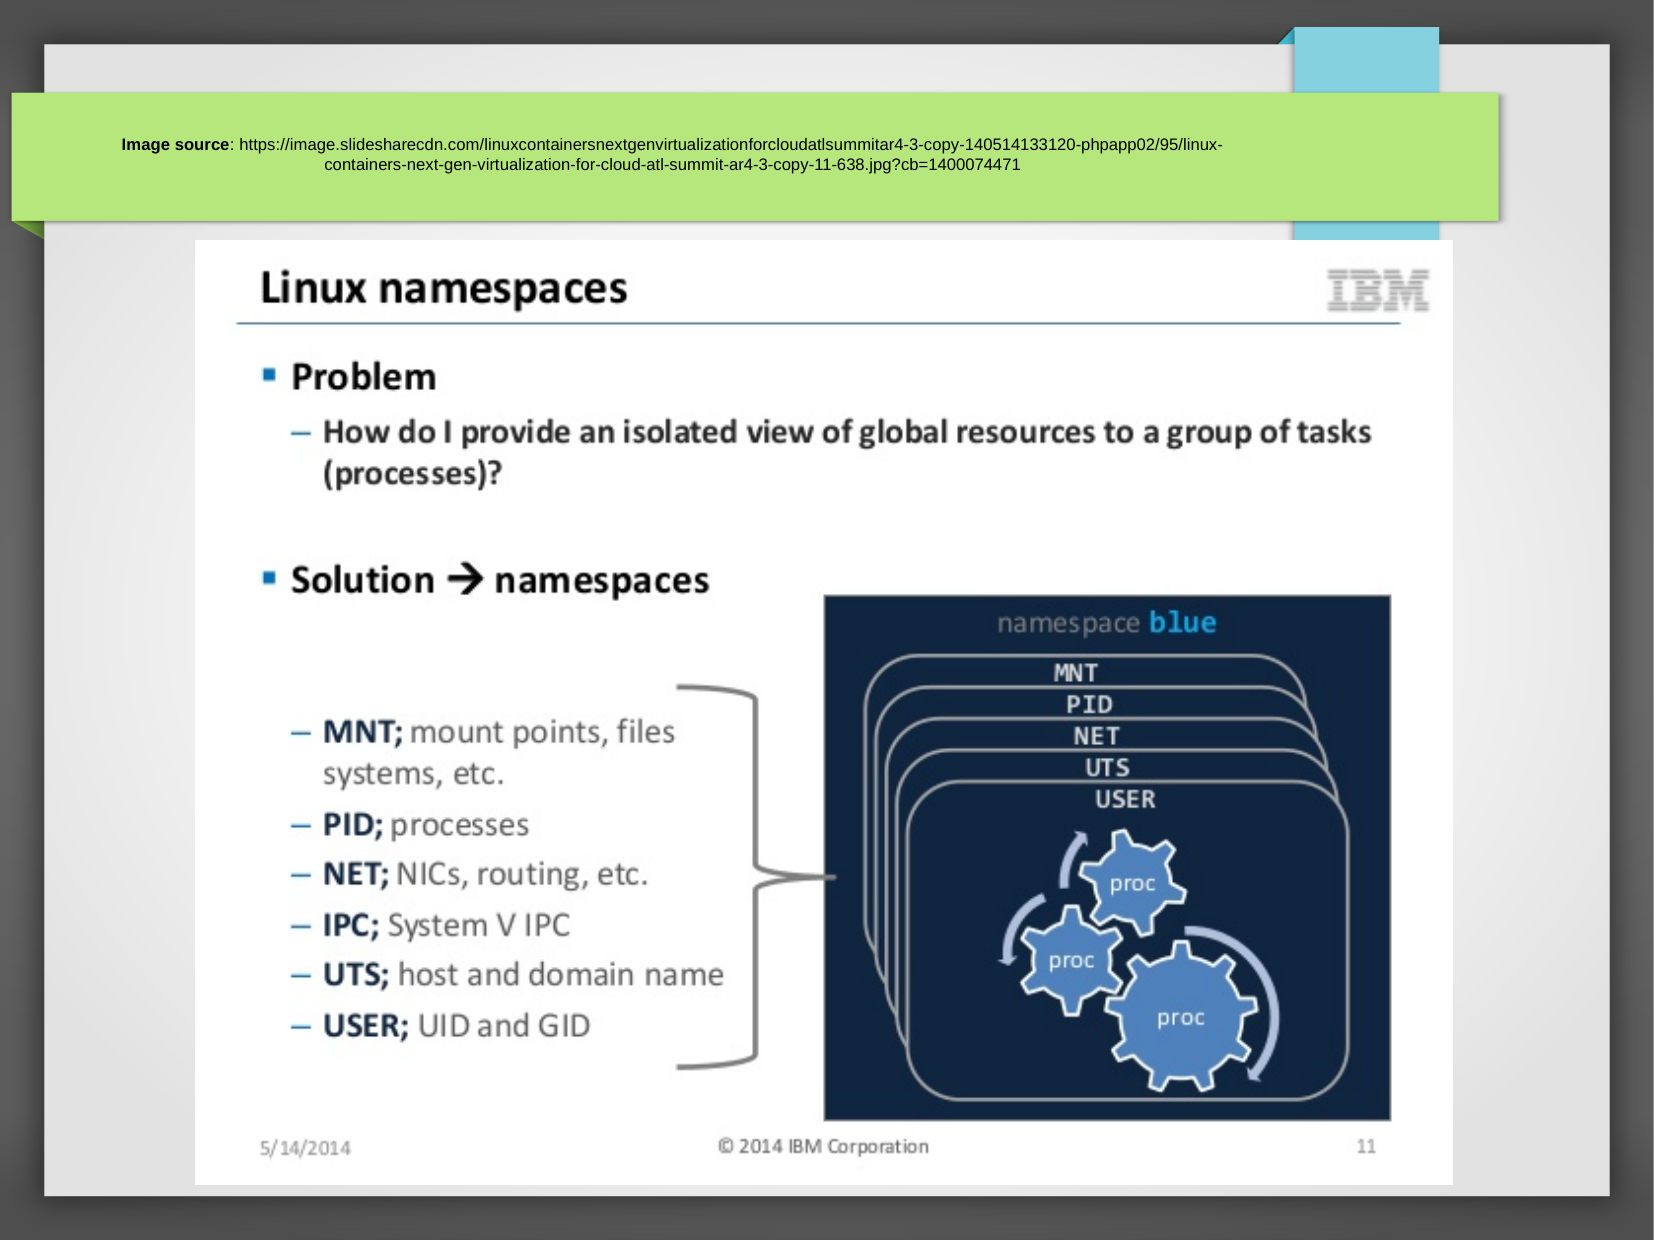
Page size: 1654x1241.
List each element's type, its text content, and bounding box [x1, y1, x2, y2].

text_box Image source: https://image.slidesharecdn.com/linuxcontainersnextgenvirtualizationforcloudatlsummitar4-3-copy-140514133120-phpapp02/95/linux-containers-next-gen-virtualization-for-cloud-atl-summit-ar4-3-copy-11-638.jpg?cb=1400074471 [82, 94, 1264, 213]
picture [0, 0, 1654, 1240]
